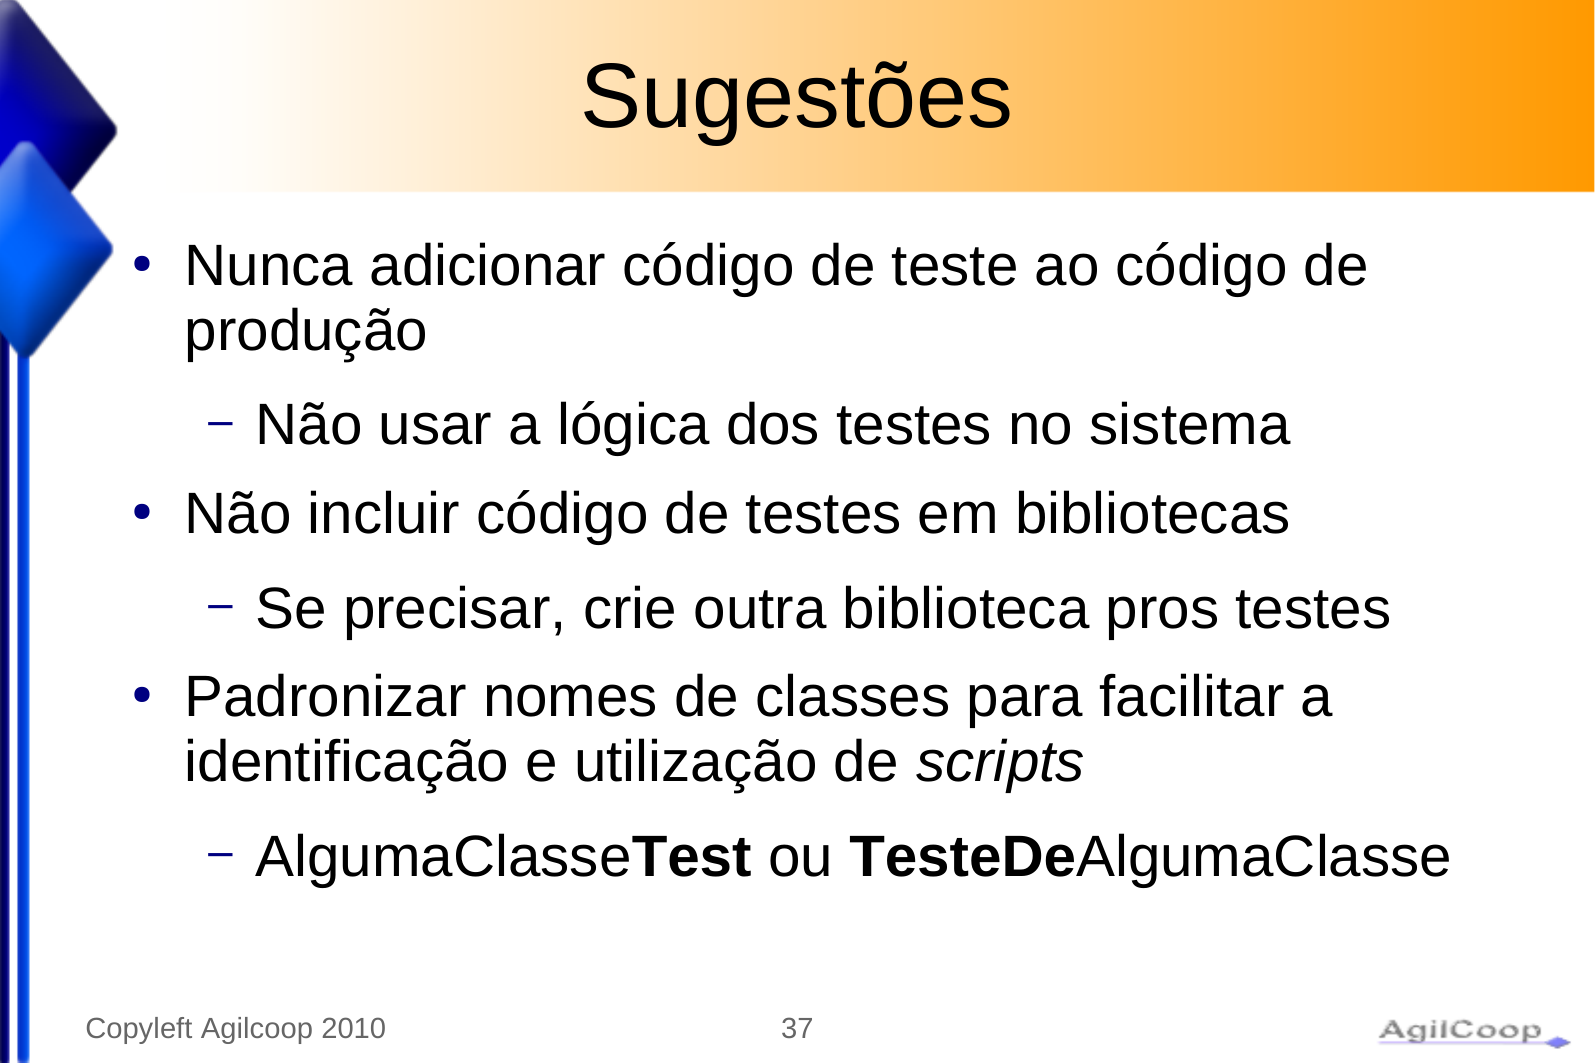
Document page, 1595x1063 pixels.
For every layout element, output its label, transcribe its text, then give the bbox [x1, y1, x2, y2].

picture [0, 0, 1595, 1063]
list Nunca adicionar código de teste ao código de produção Não usar a lógica dos testes no sistema Não incluir código de testes em bibliotecas Se precisar, crie outra biblioteca pros testes Padronizar nomes de classes para facilitar a identificação e utilização de scripts AlgumaClasseTest ou TesteDeAlgumaClasse [113, 232, 1549, 962]
title Sugestões [79, 6, 1515, 185]
